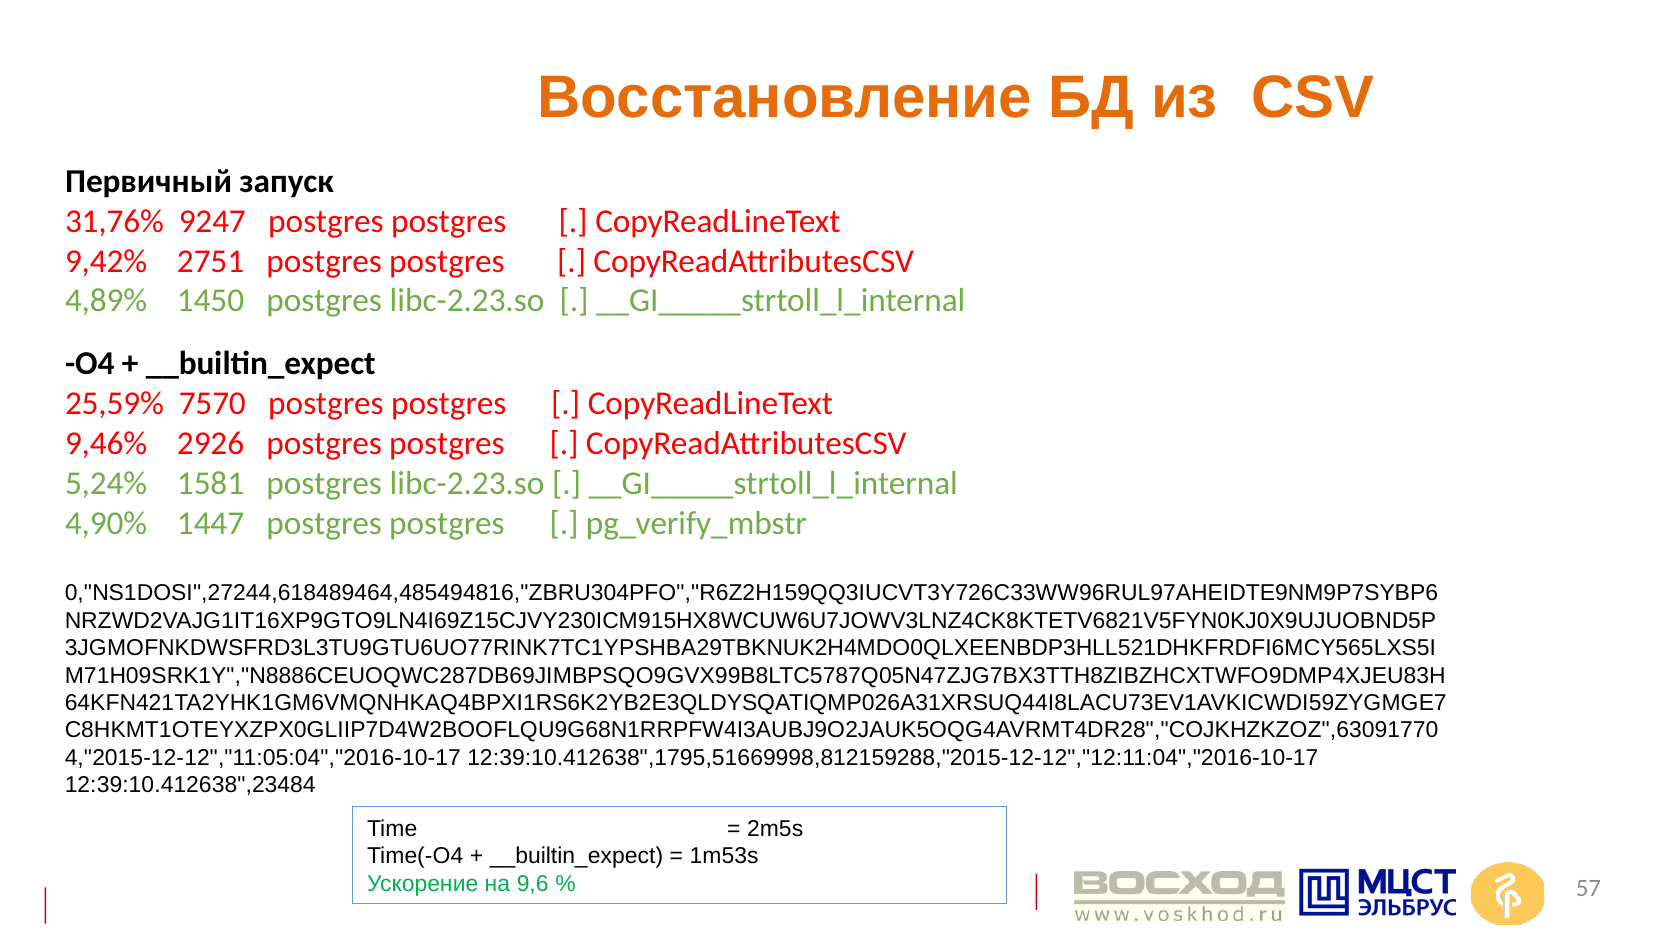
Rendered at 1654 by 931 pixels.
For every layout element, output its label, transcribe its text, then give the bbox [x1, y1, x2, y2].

text_box 0,"NS1DOSI",27244,618489464,485494816,"ZBRU304PFO","R6Z2H159QQ3IUCVT3Y726C33WW96RUL97AHEIDTE9NM9P7SYBP6NRZWD2VAJG1IT16XP9GTO9LN4I69Z15CJVY230ICM915HX8WCUW6U7JOWV3LNZ4CK8KTETV6821V5FYN0KJ0X9UJUOBND5P3JGMOFNKDWSFRD3L3TU9GTU6UO77RINK7TC1YPSHBA29TBKNUK2H4MDO0QLXEENBDP3HLL521DHKFRDFI6MCY565LXS5IM71H09SRK1Y","N8886CEUOQWC287DB69JIMBPSQO9GVX99B8LTC5787Q05N47ZJG7BX3TTH8ZIBZHCXTWFO9DMP4XJEU83H64KFN421TA2YHK1GM6VMQNHKAQ4BPXI1RS6K2YB2E3QLDYSQATIQMP026A31XRSUQ44I8LACU73EV1AVKICWDI59ZYGMGE7C8HKMT1OTEYXZPX0GLIIP7D4W2BOOFLQU9G68N1RRPFW4I3AUBJ9O2JAUK5OQG4AVRMT4DR28","COJKHZKZOZ",630917704,"2015-12-12","11:05:04","2016-10-17 12:39:10.412638",1795,51669998,812159288,"2015-12-12","12:11:04","2016-10-17 12:39:10.412638",23484 [50, 570, 1463, 805]
text_box Time = 2m5s Time(-O4 + __builtin_expect) = 1m53s Ускорение на 9,6 % [352, 806, 1007, 904]
picture [1470, 862, 1545, 925]
text_box Первичный запуск 31,76% 9247 postgres postgres [.] CopyReadLineText 9,42% 2751 postgres postgres [.] CopyReadAttributesCSV 4,89% 1450 postgres libc-2.23.so [.] __GI_____strtoll_l_internal [50, 151, 1583, 366]
picture [1296, 868, 1456, 916]
picture [1074, 871, 1285, 921]
text_box Восстановление БД из CSV [450, 49, 1463, 138]
text_box -O4 + __builtin_expect 25,59% 7570 postgres postgres [.] CopyReadLineText 9,46% 2926 postgres postgres [.] CopyReadAttributesCSV 5,24% 1581 postgres libc-2.23.so [.] __GI_____strtoll_l_internal 4,90% 1447 postgres postgres [.] pg_verify_mbstr [50, 333, 1192, 549]
